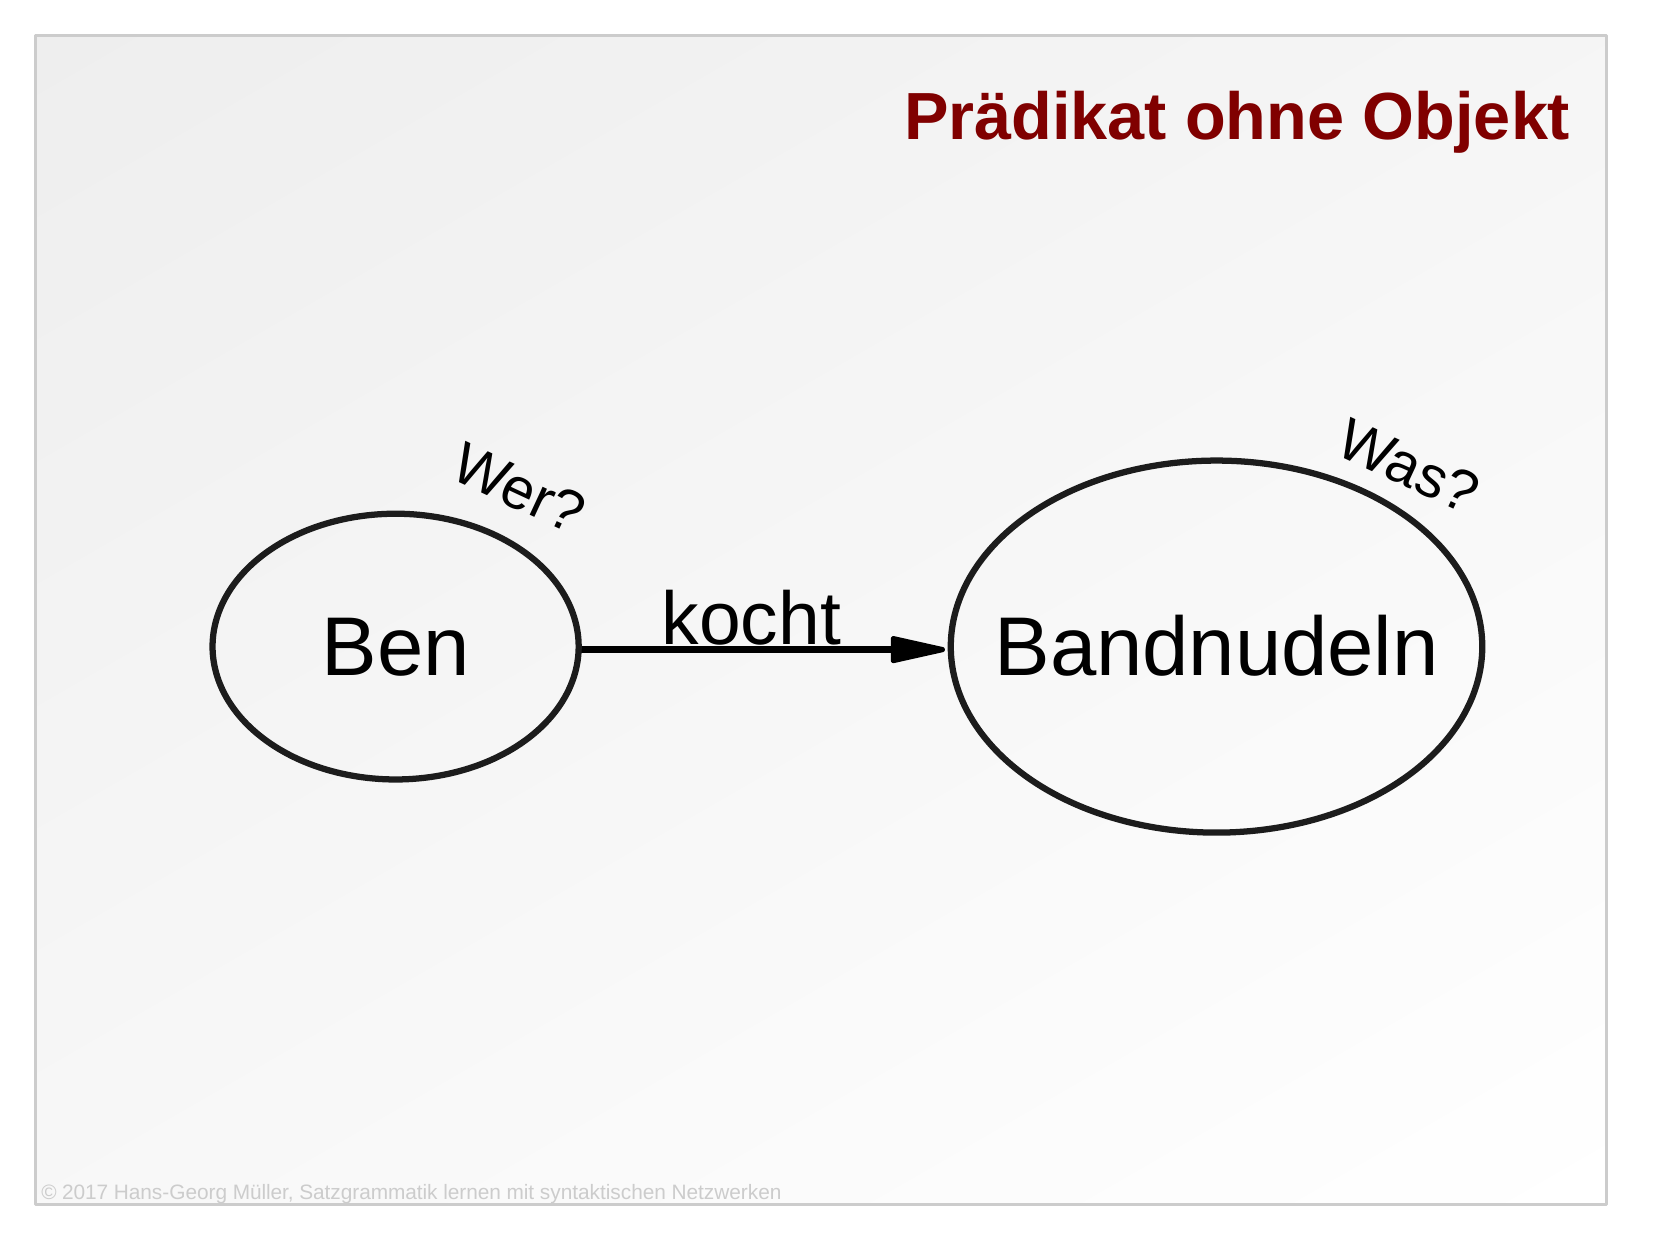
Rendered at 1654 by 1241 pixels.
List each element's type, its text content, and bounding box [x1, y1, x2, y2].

text_box Ben [212, 513, 579, 780]
text_box Bandnudeln [950, 460, 1483, 833]
text_box Was? [1311, 392, 1534, 556]
title Prädikat ohne Objekt [82, 67, 1571, 166]
text_box Wer? [425, 416, 648, 579]
